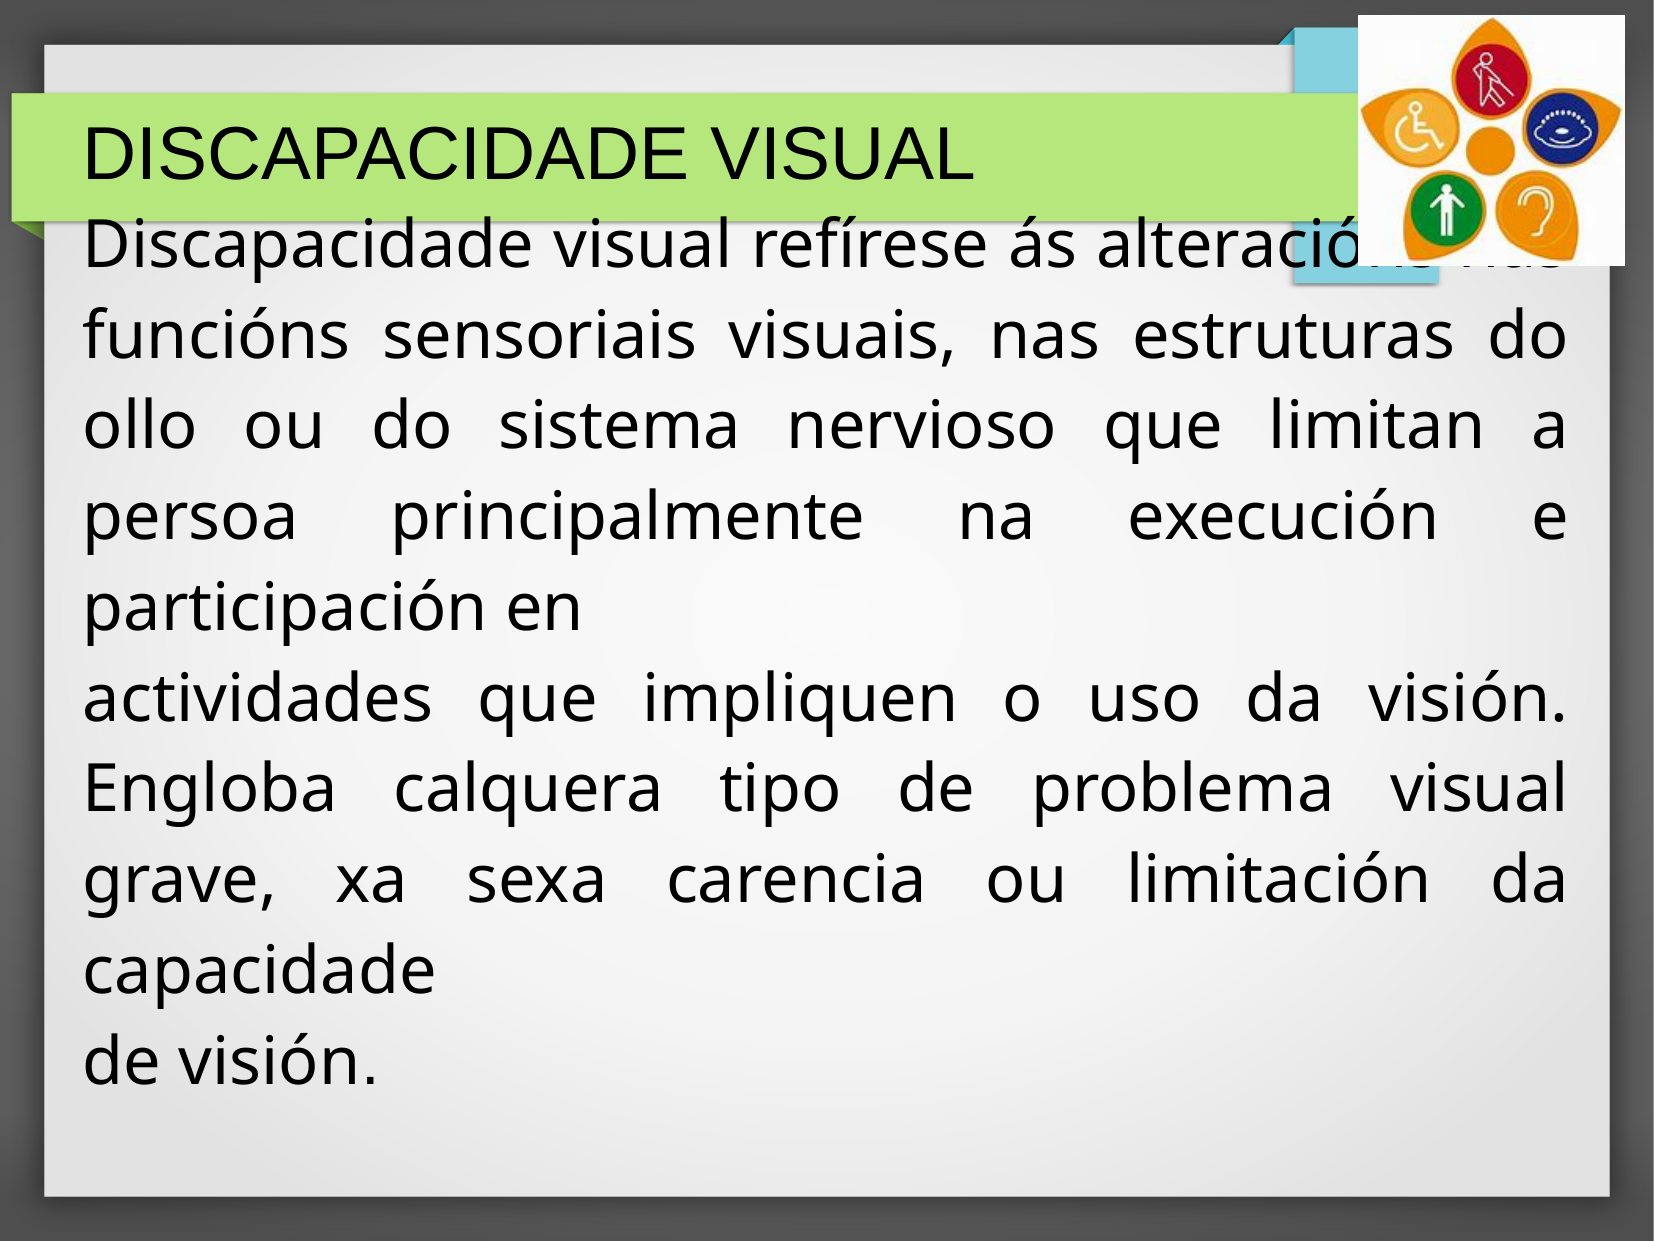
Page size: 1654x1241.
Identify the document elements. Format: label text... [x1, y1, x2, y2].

picture [0, 0, 1654, 1241]
title DISCAPACIDADE VISUAL [82, 94, 1264, 213]
subtitle Discapacidade visual refírese ás alteracións nas funcións sensoriais visuais, nas estruturas do ollo ou do sistema nervioso que limitan a persoa principalmente na execución e participación en actividades que impliquen o uso da visión. Engloba calquera tipo de problema visual grave, xa sexa carencia ou limitación da capacidade de visión. [82, 238, 1571, 1062]
